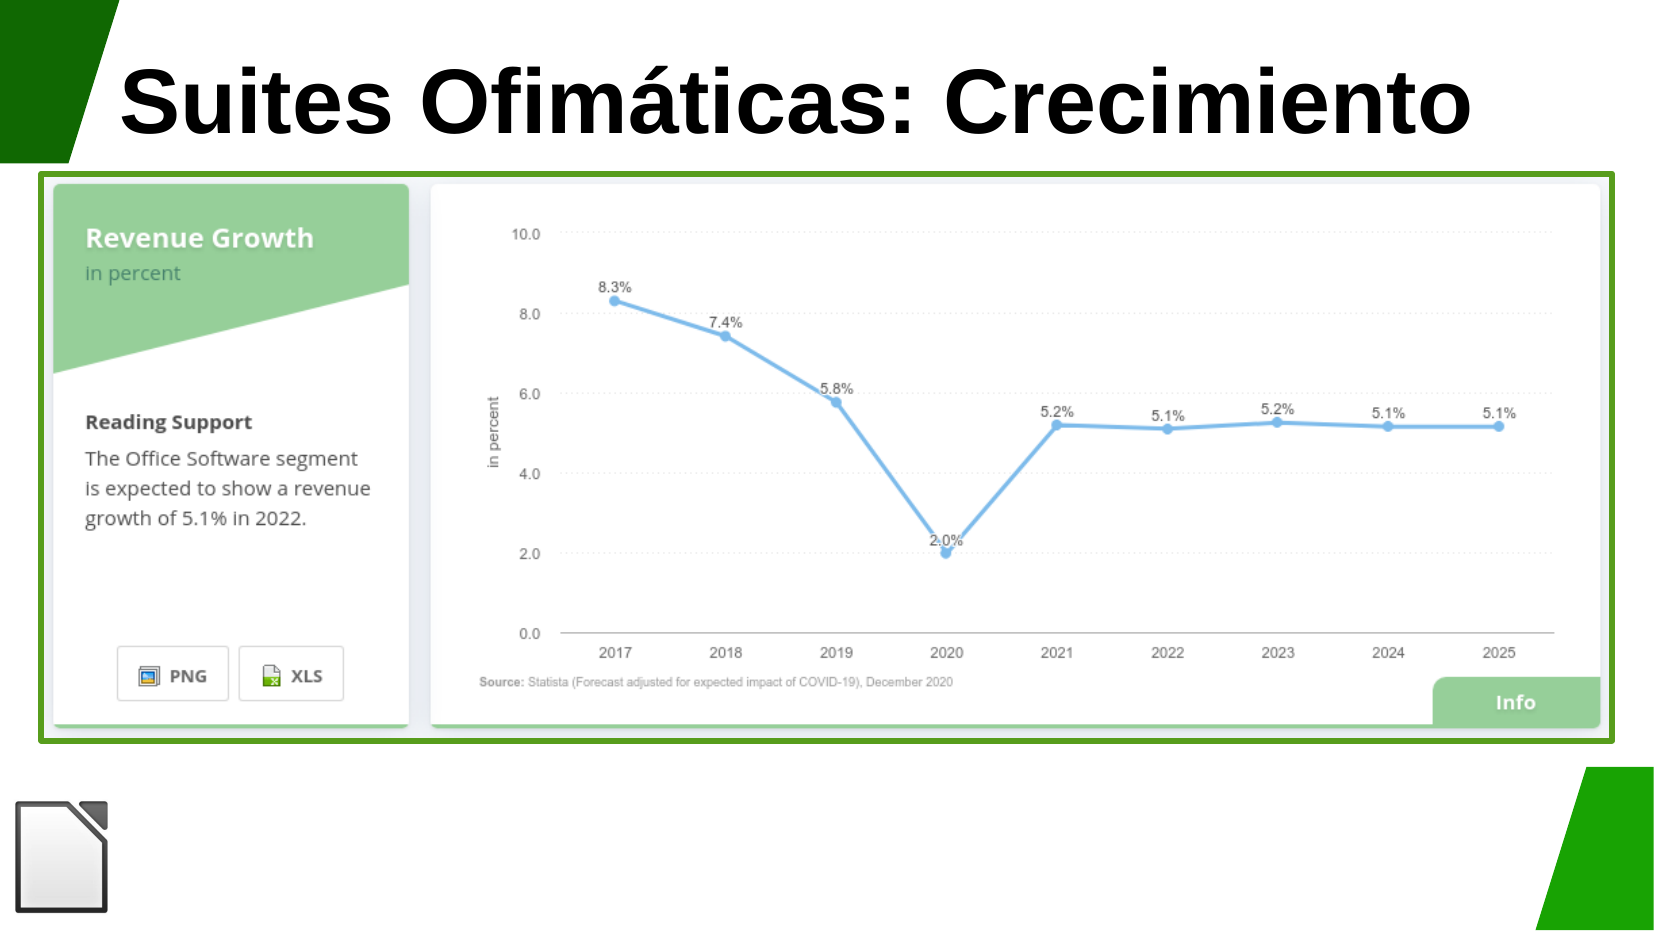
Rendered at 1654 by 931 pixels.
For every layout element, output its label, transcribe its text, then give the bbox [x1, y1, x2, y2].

title Suites Ofimáticas: Crecimiento [119, 11, 1595, 171]
picture [44, 176, 1610, 738]
picture [12, 798, 111, 917]
